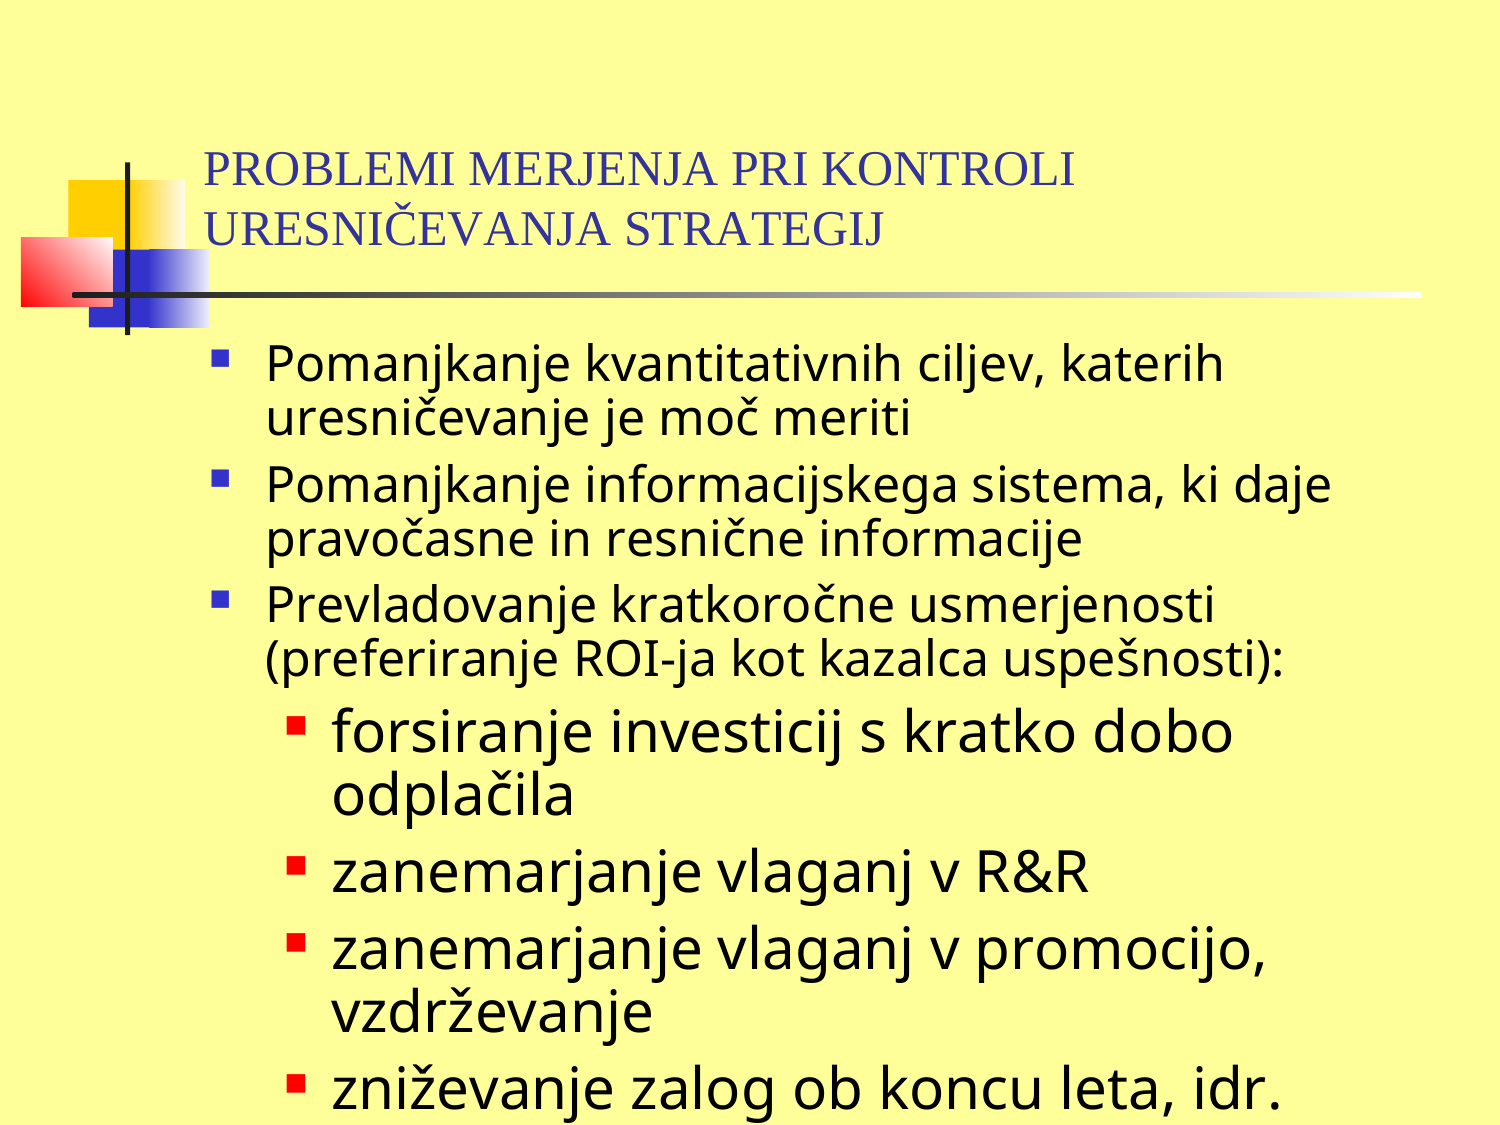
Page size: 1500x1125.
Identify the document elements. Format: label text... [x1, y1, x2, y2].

title PROBLEMI MERJENJA PRI KONTROLI URESNIČEVANJA STRATEGIJ [188, 101, 1468, 289]
list Pomanjkanje kvantitativnih ciljev, katerih uresničevanje je moč meriti Pomanjkanje informacijskega sistema, ki daje pravočasne in resnične informacije Prevladovanje kratkoročne usmerjenosti (preferiranje ROI-ja kot kazalca uspešnosti): forsiranje investicij s kratko dobo odplačila zanemarjanje vlaganj v R&R zanemarjanje vlaganj v promocijo, vzdrževanje zniževanje zalog ob koncu leta, idr. [193, 331, 1469, 1007]
